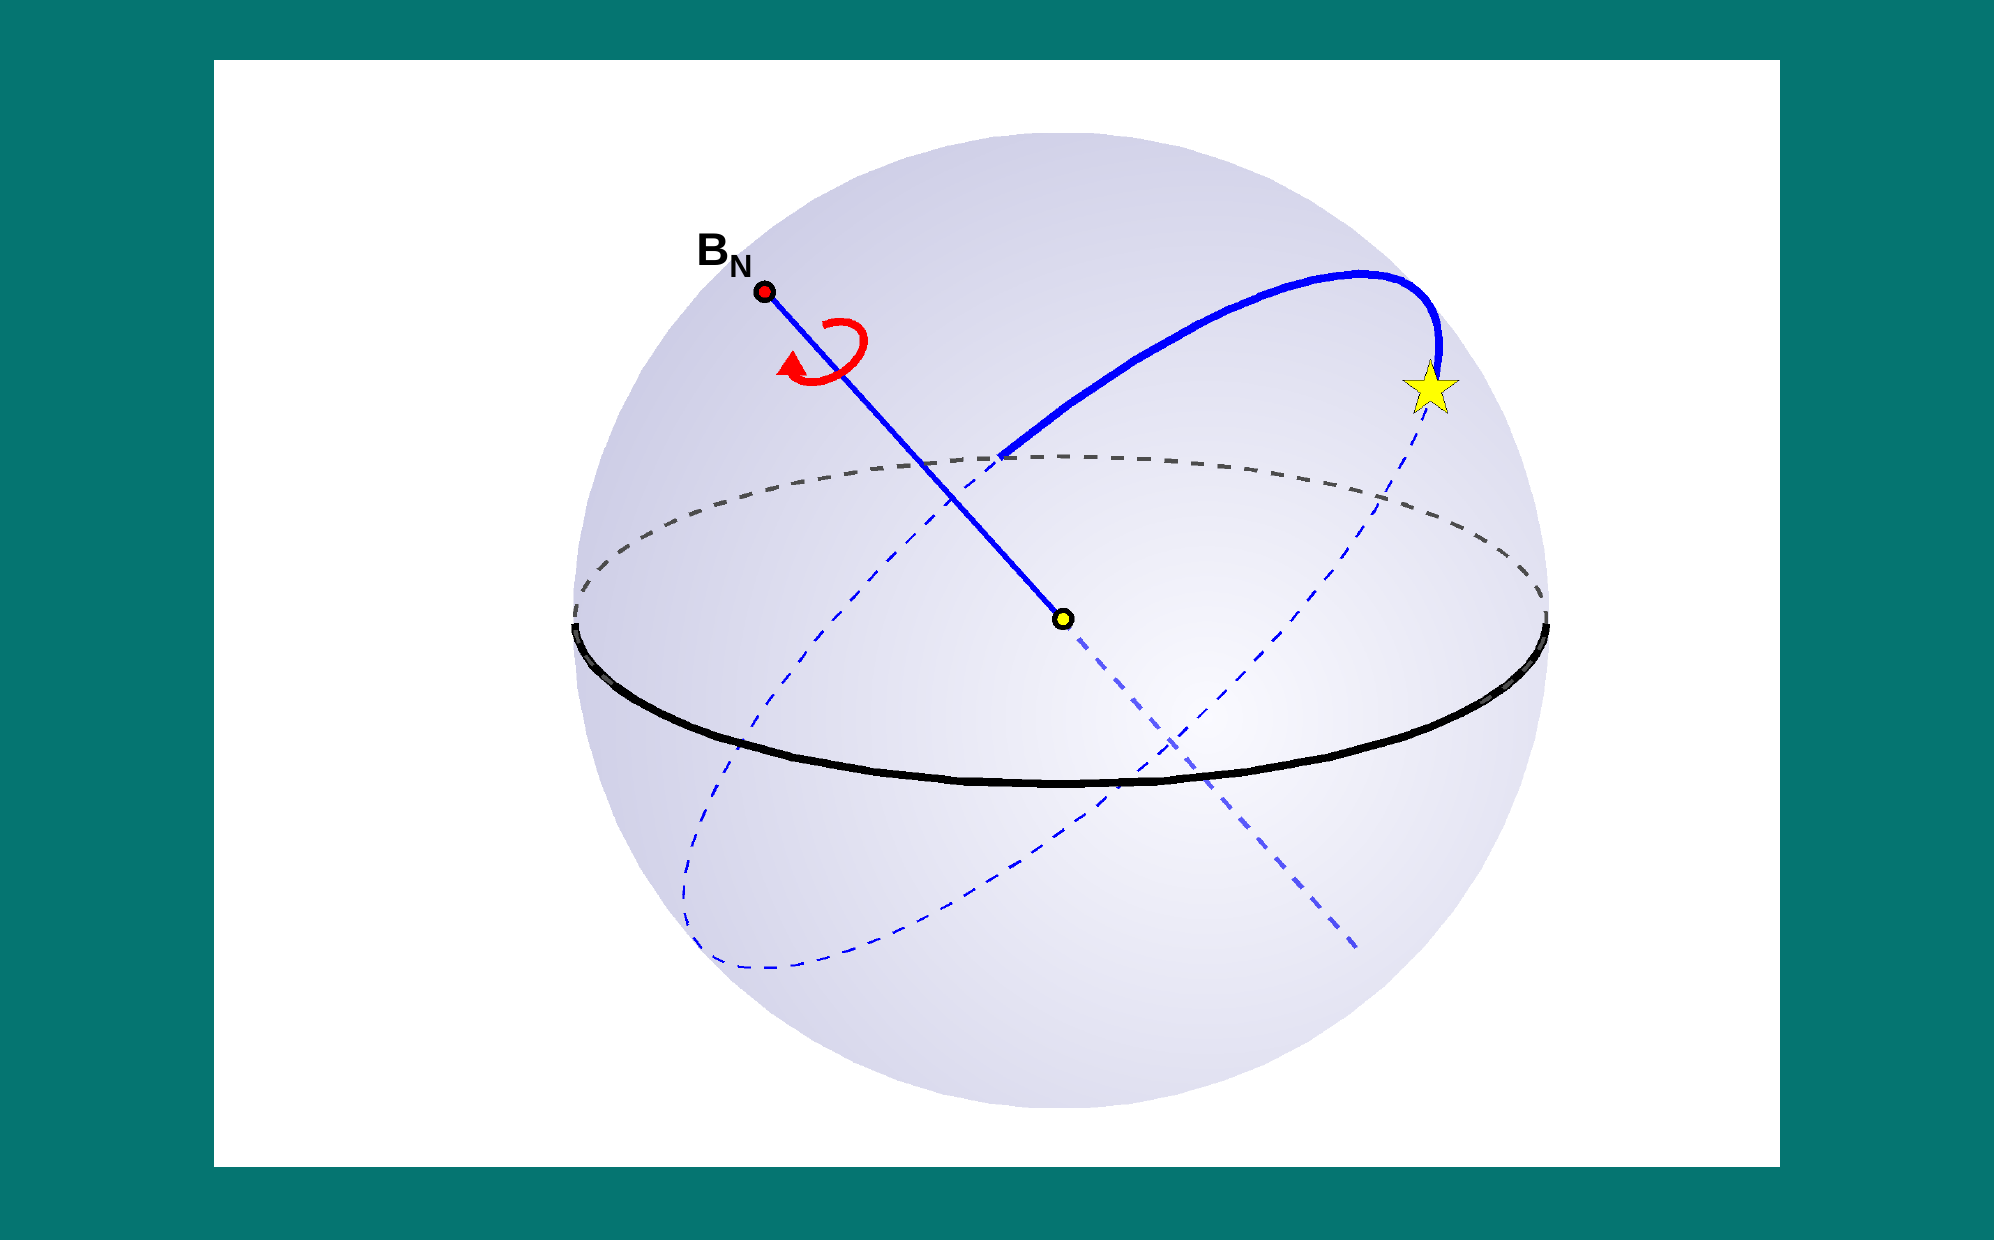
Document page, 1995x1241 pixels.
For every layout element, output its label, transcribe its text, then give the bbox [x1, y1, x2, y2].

text_box BN [681, 216, 768, 292]
picture [214, 60, 1780, 1168]
